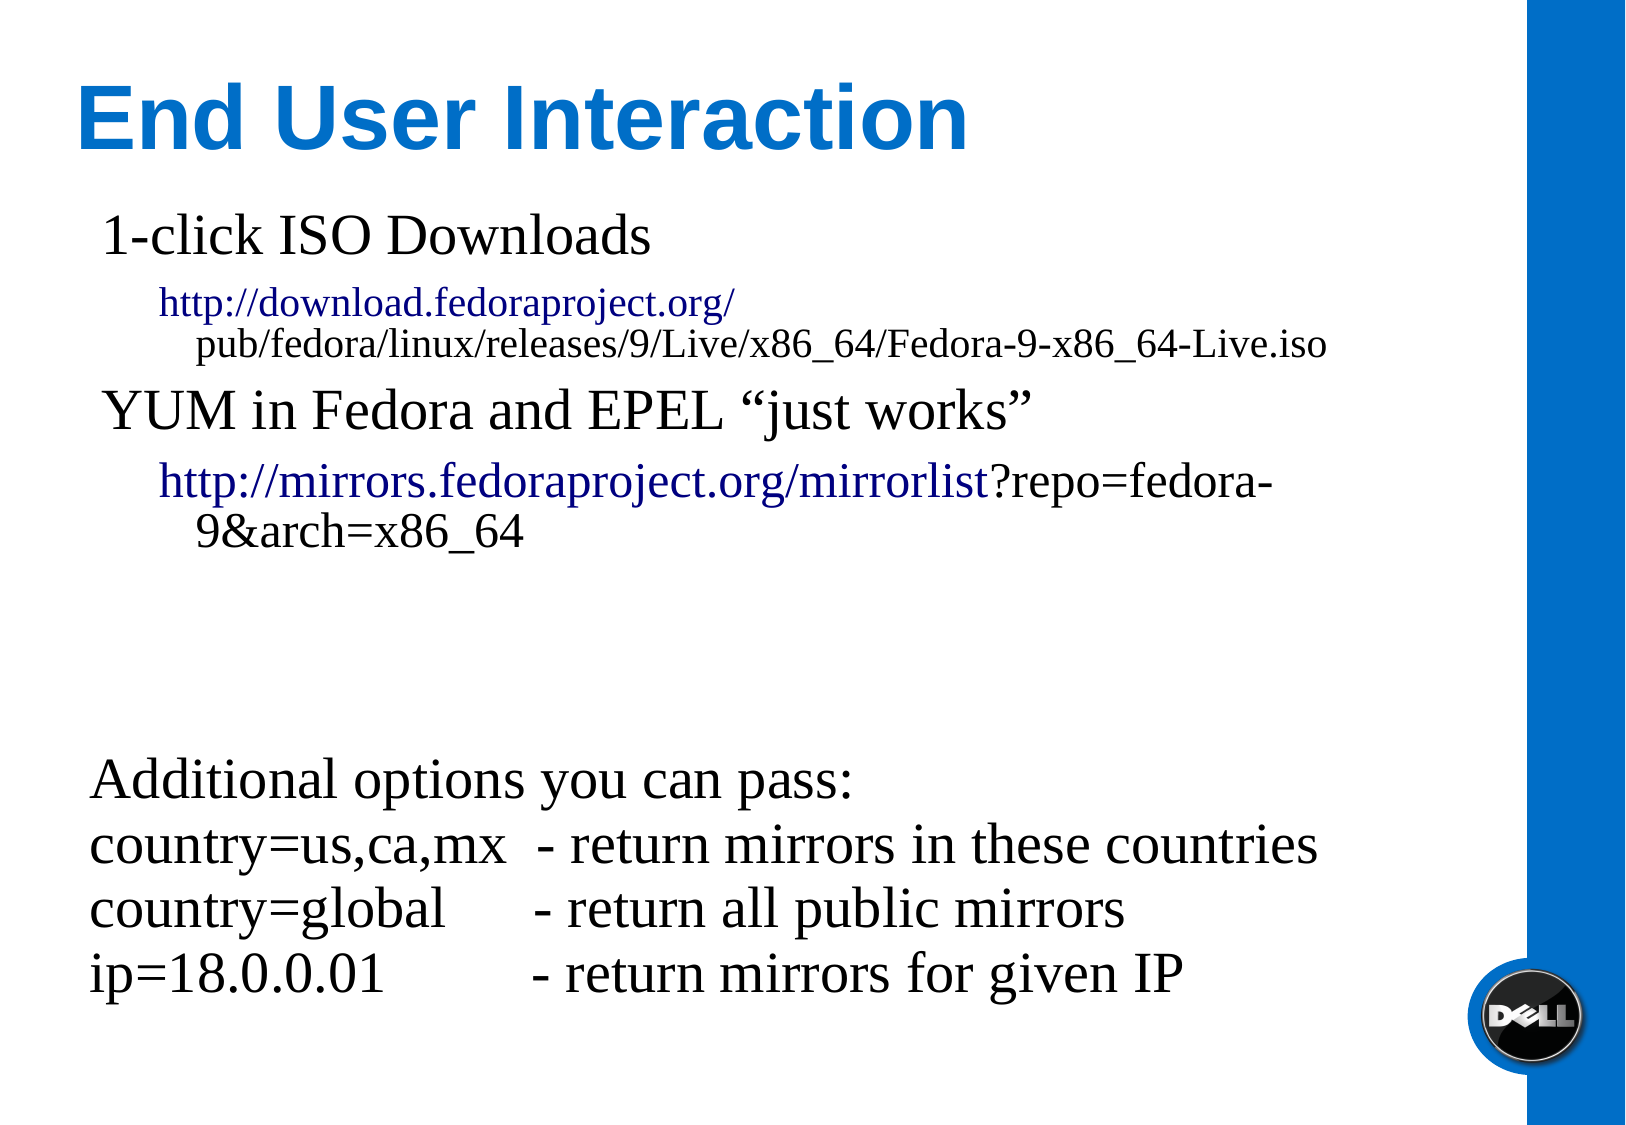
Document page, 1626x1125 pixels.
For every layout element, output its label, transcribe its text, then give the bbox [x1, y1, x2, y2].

text_box Additional options you can pass: country=us,ca,mx - return mirrors in these countries country=global - return all public mirrors ip=18.0.0.01 - return mirrors for given IP [75, 739, 1576, 1013]
picture [1477, 965, 1595, 1074]
list 1-click ISO Downloads http://download.fedoraproject.org/ pub/fedora/linux/releases/9/Live/x86_64/Fedora-9-x86_64-Live.iso YUM in Fedora and EPEL “just works” http://mirrors.fedoraproject.org/mirrorlist?repo=fedora-9&arch=x86_64 [101, 208, 1463, 638]
title End User Interaction [75, 75, 1482, 182]
chart [539, 444, 1073, 573]
